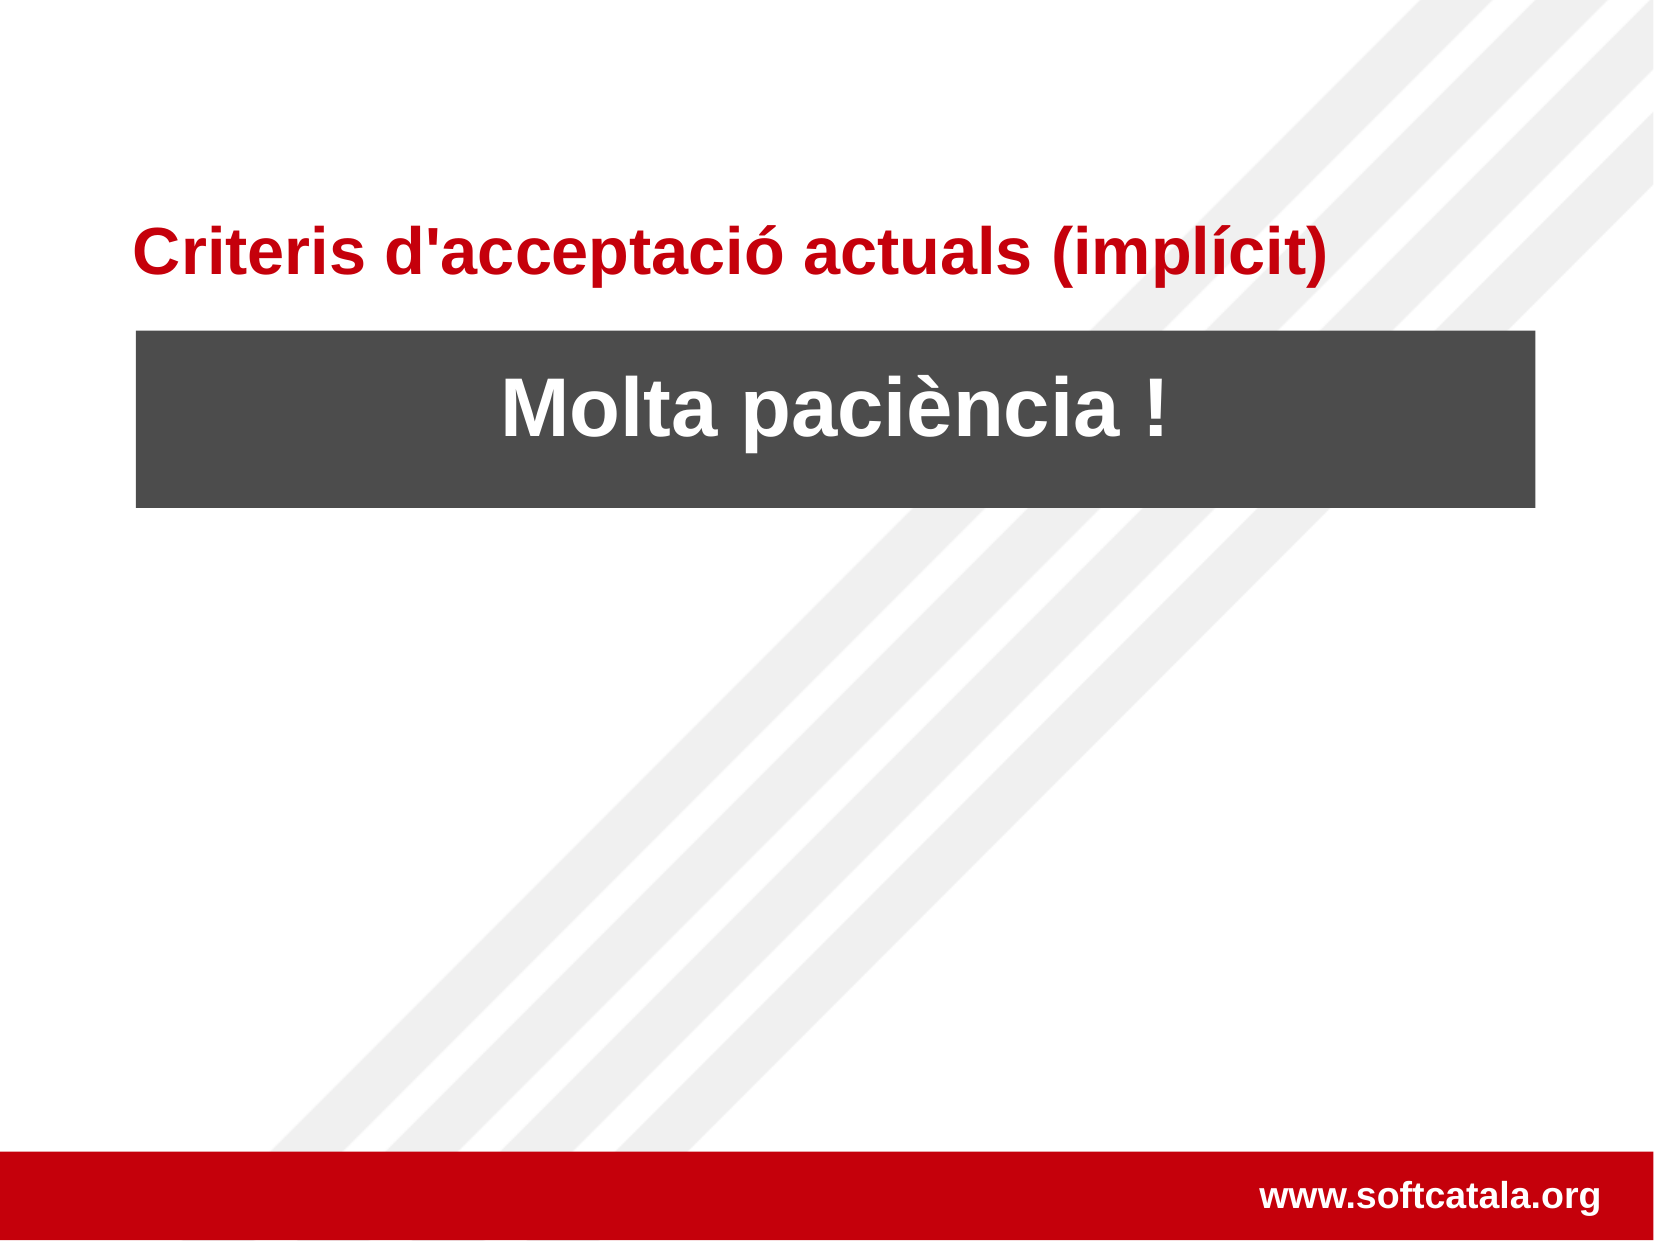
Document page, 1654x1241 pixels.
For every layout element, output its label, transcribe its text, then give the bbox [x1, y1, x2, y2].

text_box Molta paciència ! [165, 354, 1506, 626]
picture [0, 0, 1654, 1151]
text_box Criteris d'acceptació actuals (implícit) [118, 206, 1501, 297]
text_box [135, 330, 1536, 508]
text_box www.softcatala.org [0, 1151, 1654, 1241]
